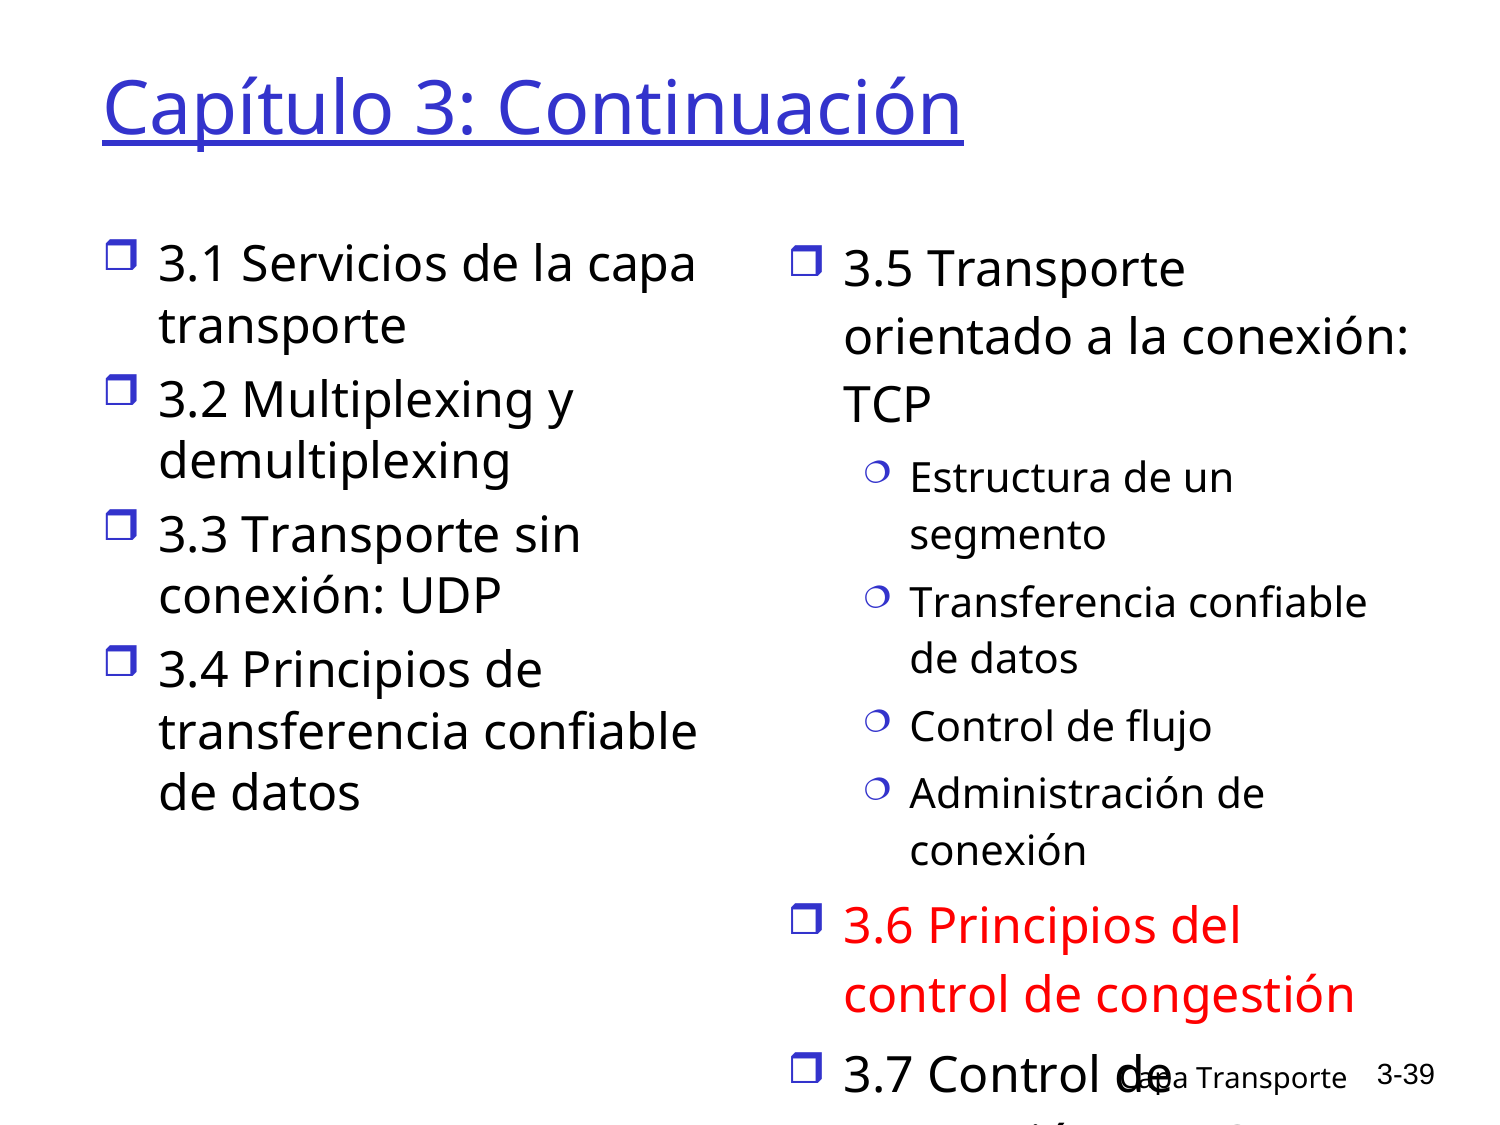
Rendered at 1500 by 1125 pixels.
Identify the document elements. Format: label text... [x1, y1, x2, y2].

list 3.1 Servicios de la capa transporte 3.2 Multiplexing y demultiplexing 3.3 Transporte sin conexión: UDP 3.4 Principios de transferencia confiable de datos [87, 224, 741, 983]
list 3.5 Transporte orientado a la conexión: TCP Estructura de un segmento Transferencia confiable de datos Control de flujo Administración de conexión 3.6 Principios del control de congestión 3.7 Control de congestión en TCP [772, 224, 1426, 1054]
title Capítulo 3: Continuación [87, 15, 1426, 196]
